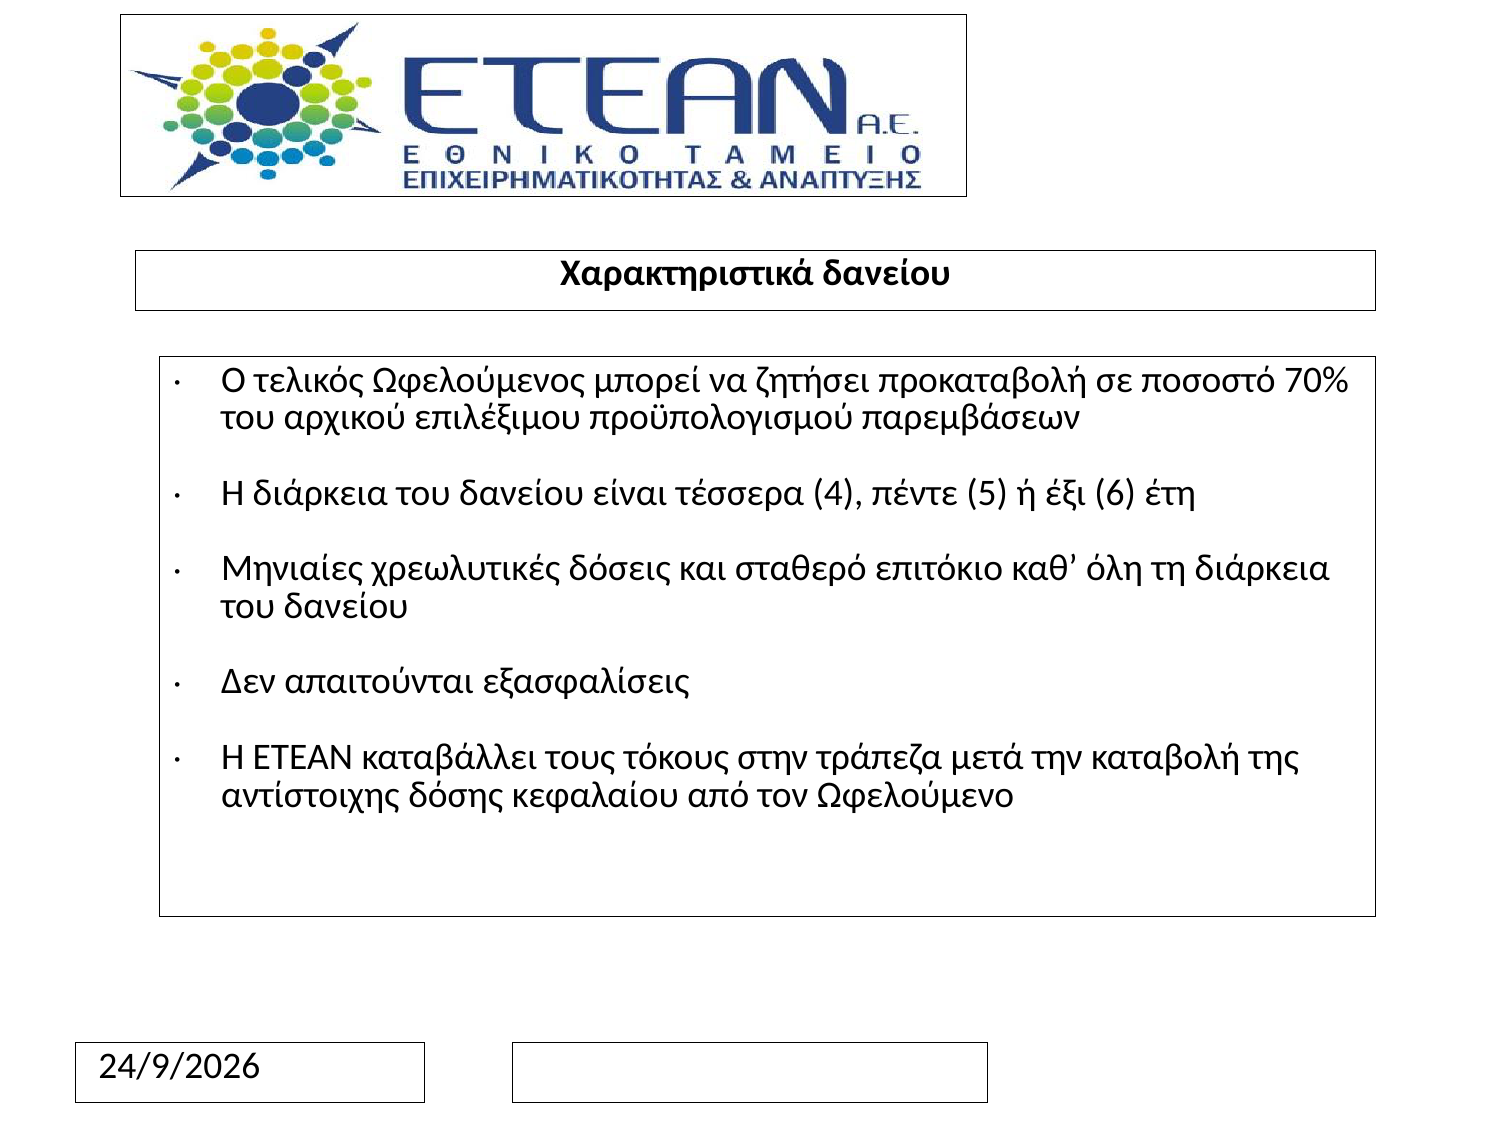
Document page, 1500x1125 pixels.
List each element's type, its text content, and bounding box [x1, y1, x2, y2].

text_box Ο τελικός Ωφελούμενος μπορεί να ζητήσει προκαταβολή σε ποσοστό 70% του αρχικού επιλέξιμου προϋπολογισμού παρεμβάσεων Η διάρκεια του δανείου είναι τέσσερα (4), πέντε (5) ή έξι (6) έτη Μηνιαίες χρεωλυτικές δόσεις και σταθερό επιτόκιο καθ’ όλη τη διάρκεια του δανείου Δεν απαιτούνται εξασφαλίσεις Η ΕΤΕΑΝ καταβάλλει τους τόκους στην τράπεζα μετά την καταβολή της αντίστοιχης δόσης κεφαλαίου από τον Ωφελούμενο [159, 356, 1376, 917]
text_box Χαρακτηριστικά δανείου [135, 250, 1376, 311]
picture [121, 15, 966, 196]
